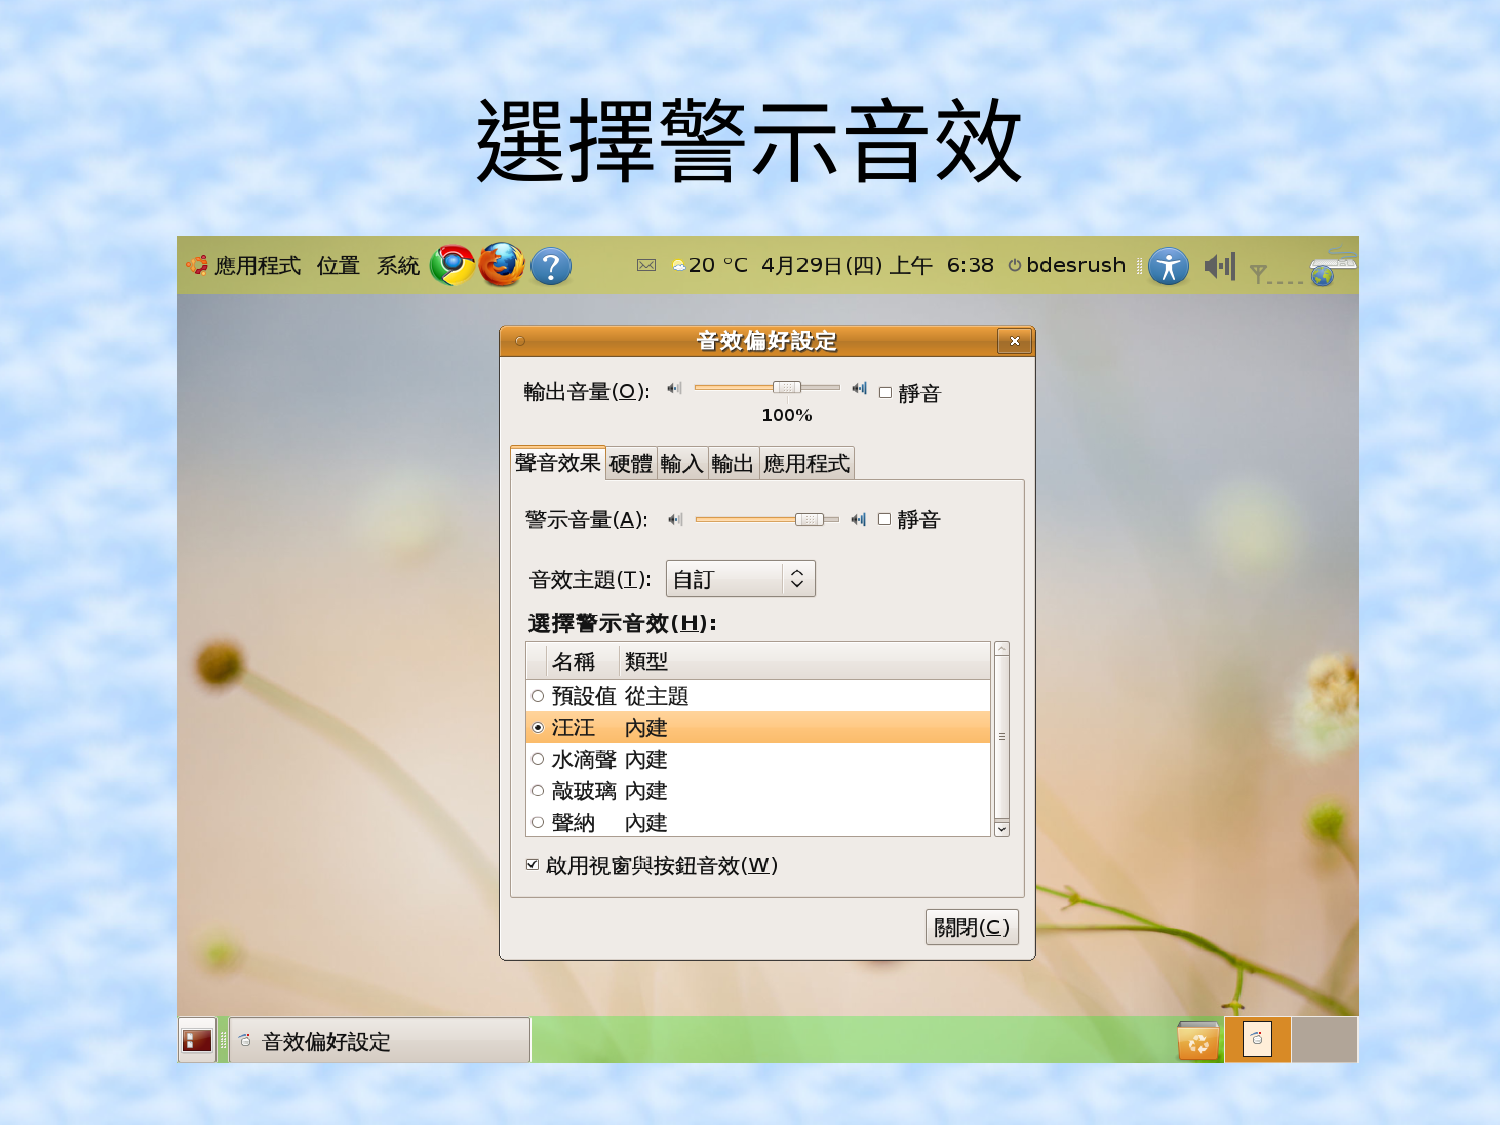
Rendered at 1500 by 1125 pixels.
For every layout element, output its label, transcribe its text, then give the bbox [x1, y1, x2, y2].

picture [0, 0, 1500, 1125]
title 選擇警示音效 [75, 20, 1425, 257]
